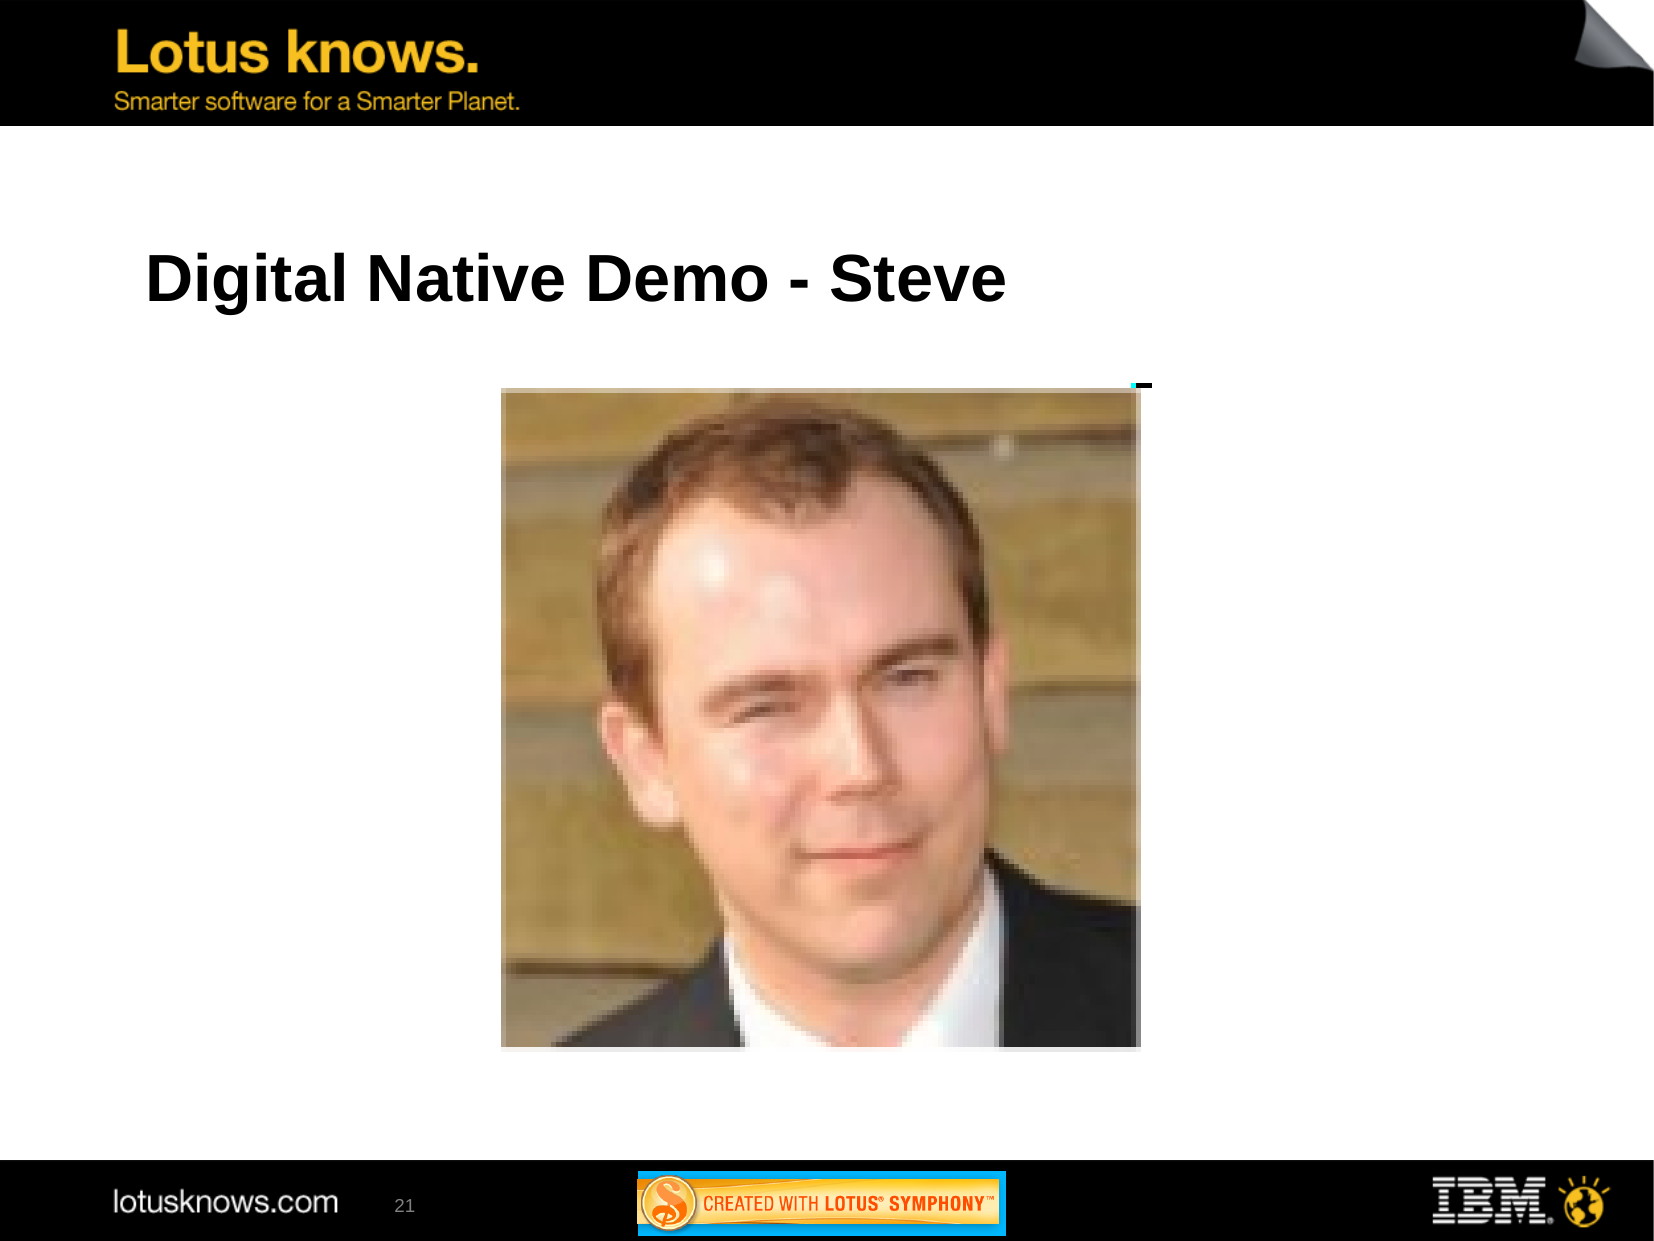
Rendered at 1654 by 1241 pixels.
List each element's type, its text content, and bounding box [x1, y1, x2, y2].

title Digital Native Demo - Steve [145, 144, 1513, 316]
picture [501, 383, 1152, 1063]
picture [0, 0, 1654, 126]
picture [0, 1160, 1654, 1241]
